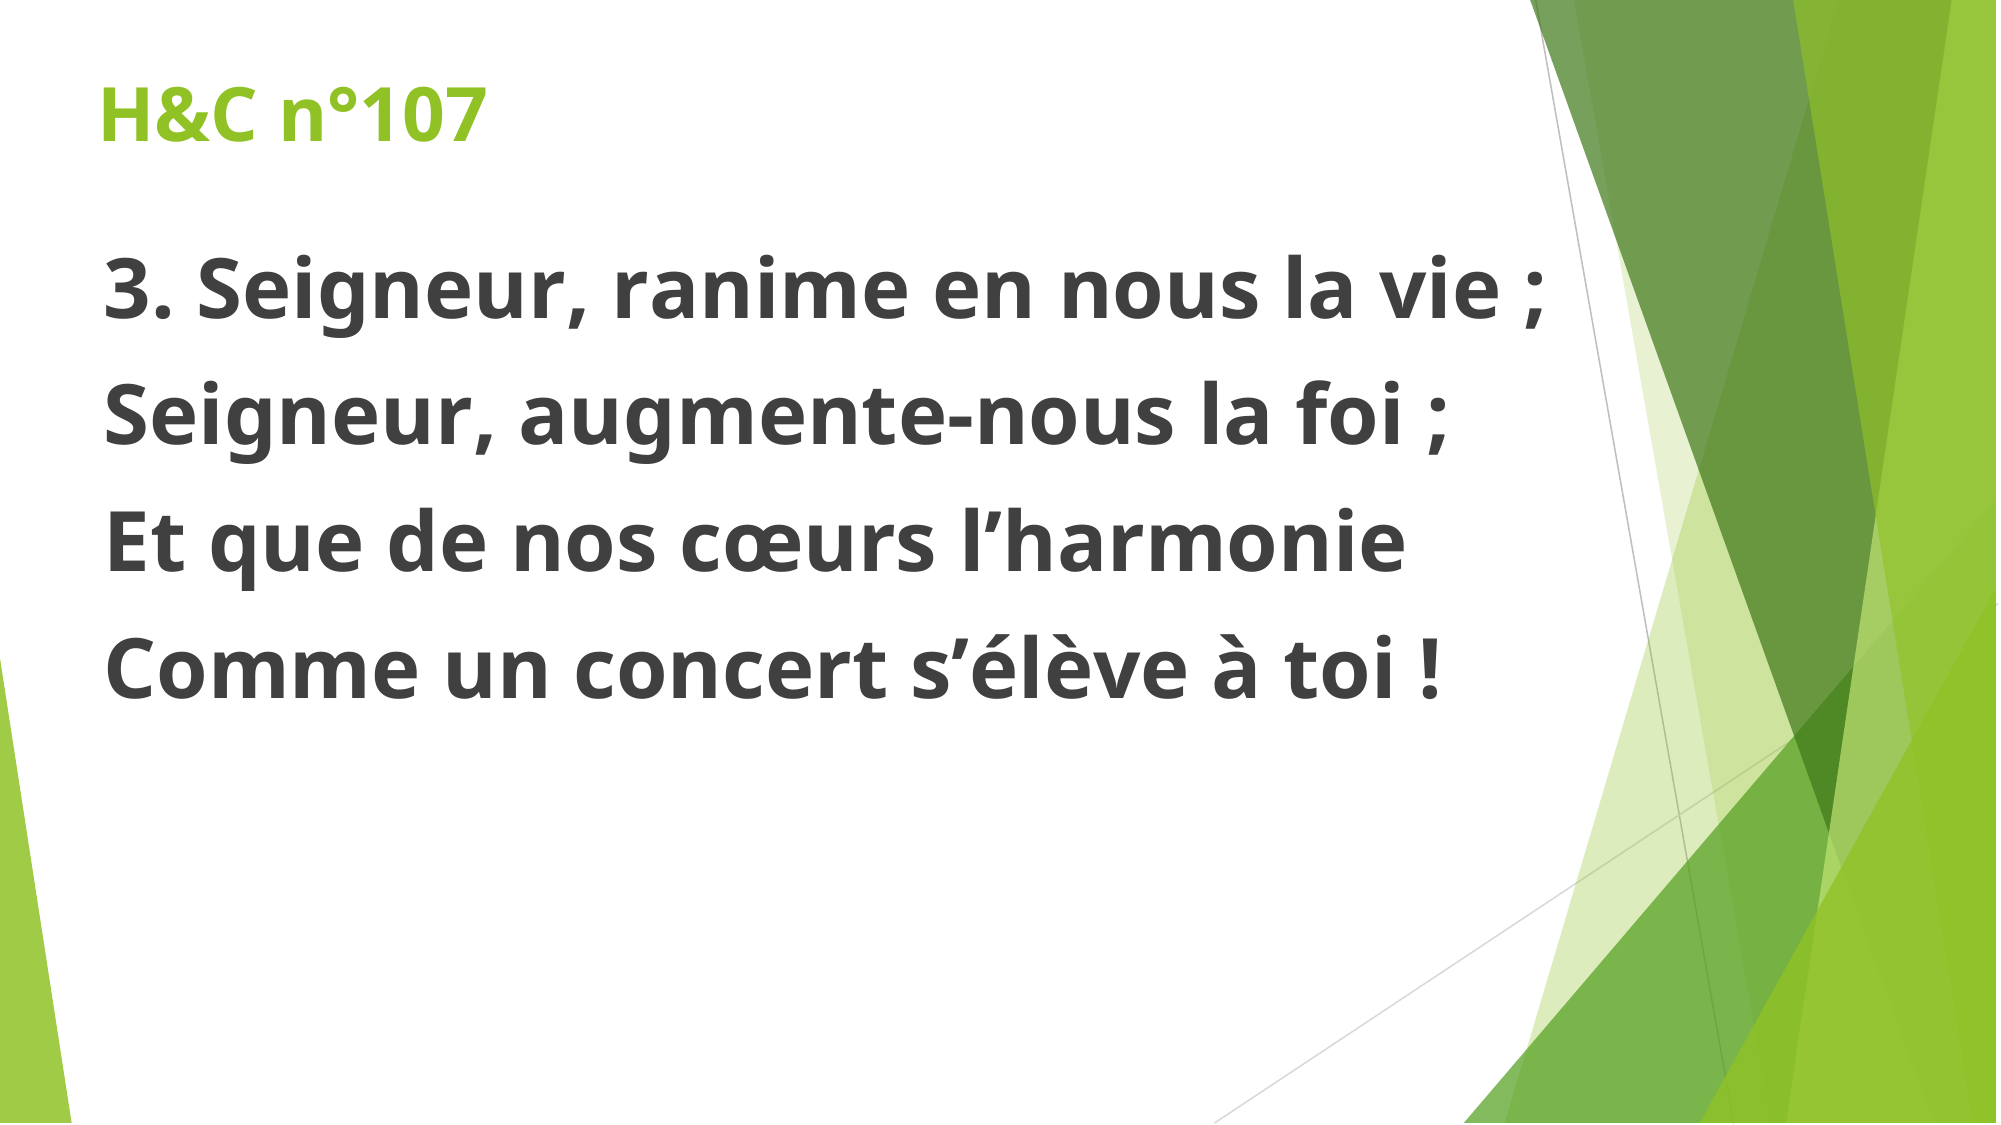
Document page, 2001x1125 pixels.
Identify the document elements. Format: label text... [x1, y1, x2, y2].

text_box 3. Seigneur, ranime en nous la vie ; Seigneur, augmente-nous la foi ; Et que de nos cœurs l’harmonie Comme un concert s’élève à toi ! [88, 212, 1973, 1079]
text_box H&C n°107 [82, 59, 674, 166]
